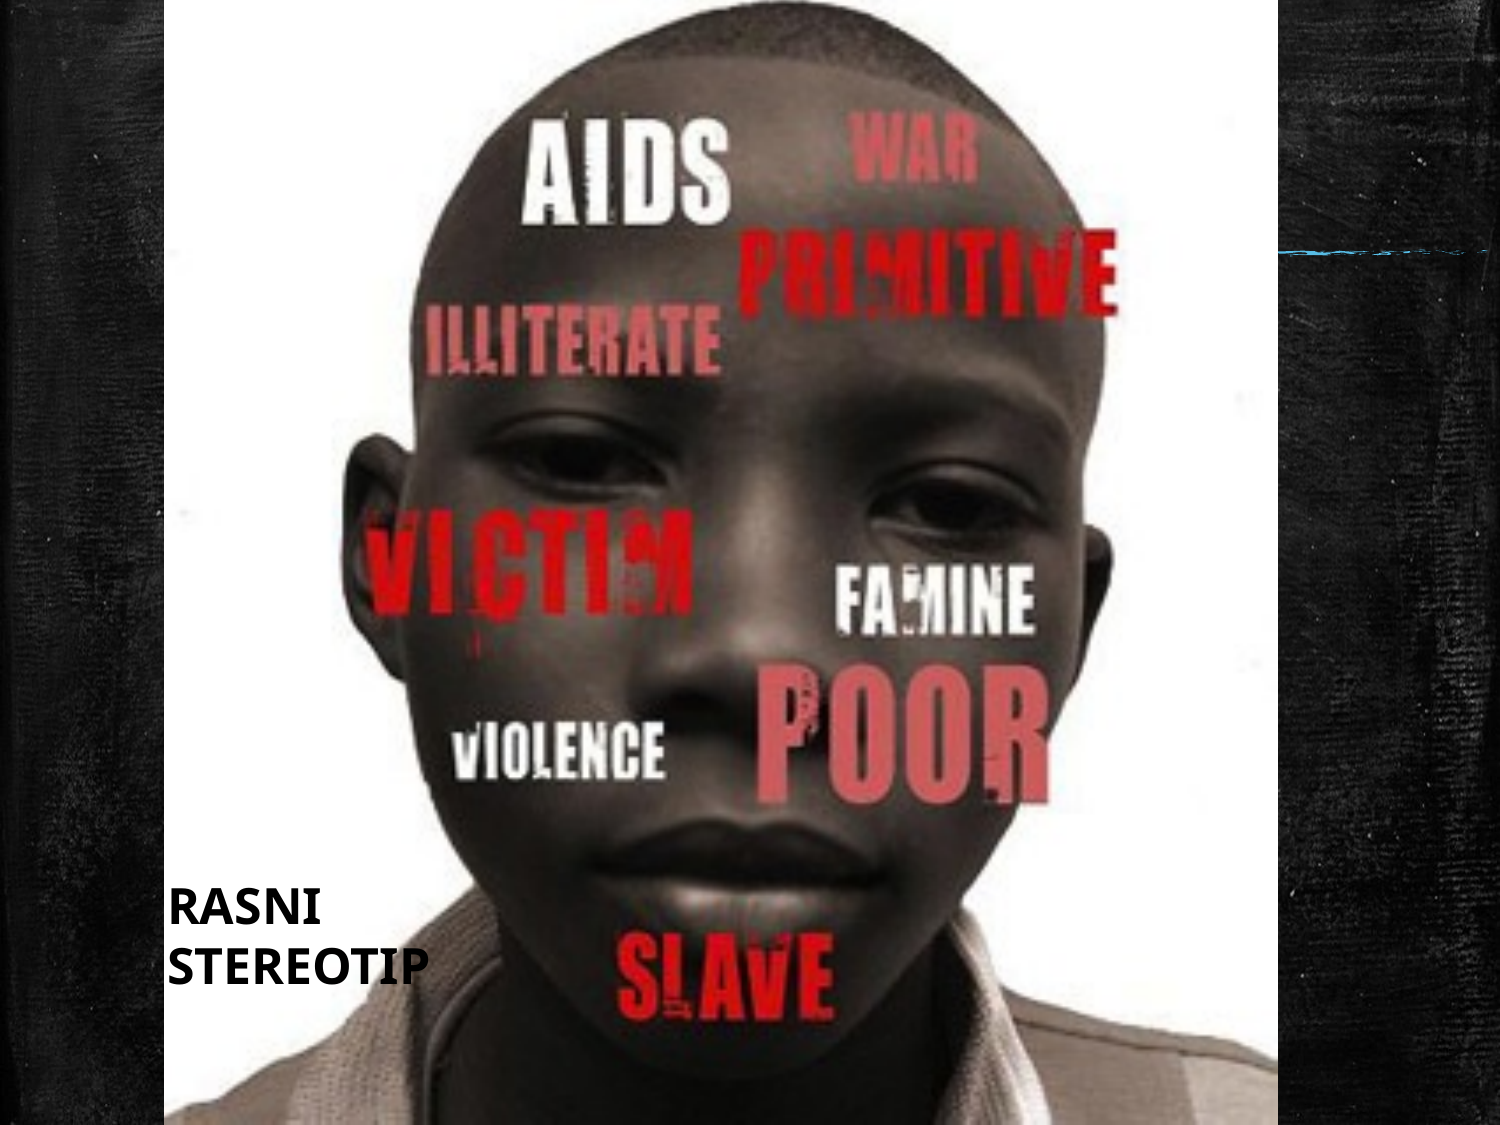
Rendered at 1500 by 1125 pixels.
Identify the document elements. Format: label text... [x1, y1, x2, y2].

picture [0, 0, 1500, 1125]
text_box RASNI STEREOTIP [152, 867, 472, 1002]
